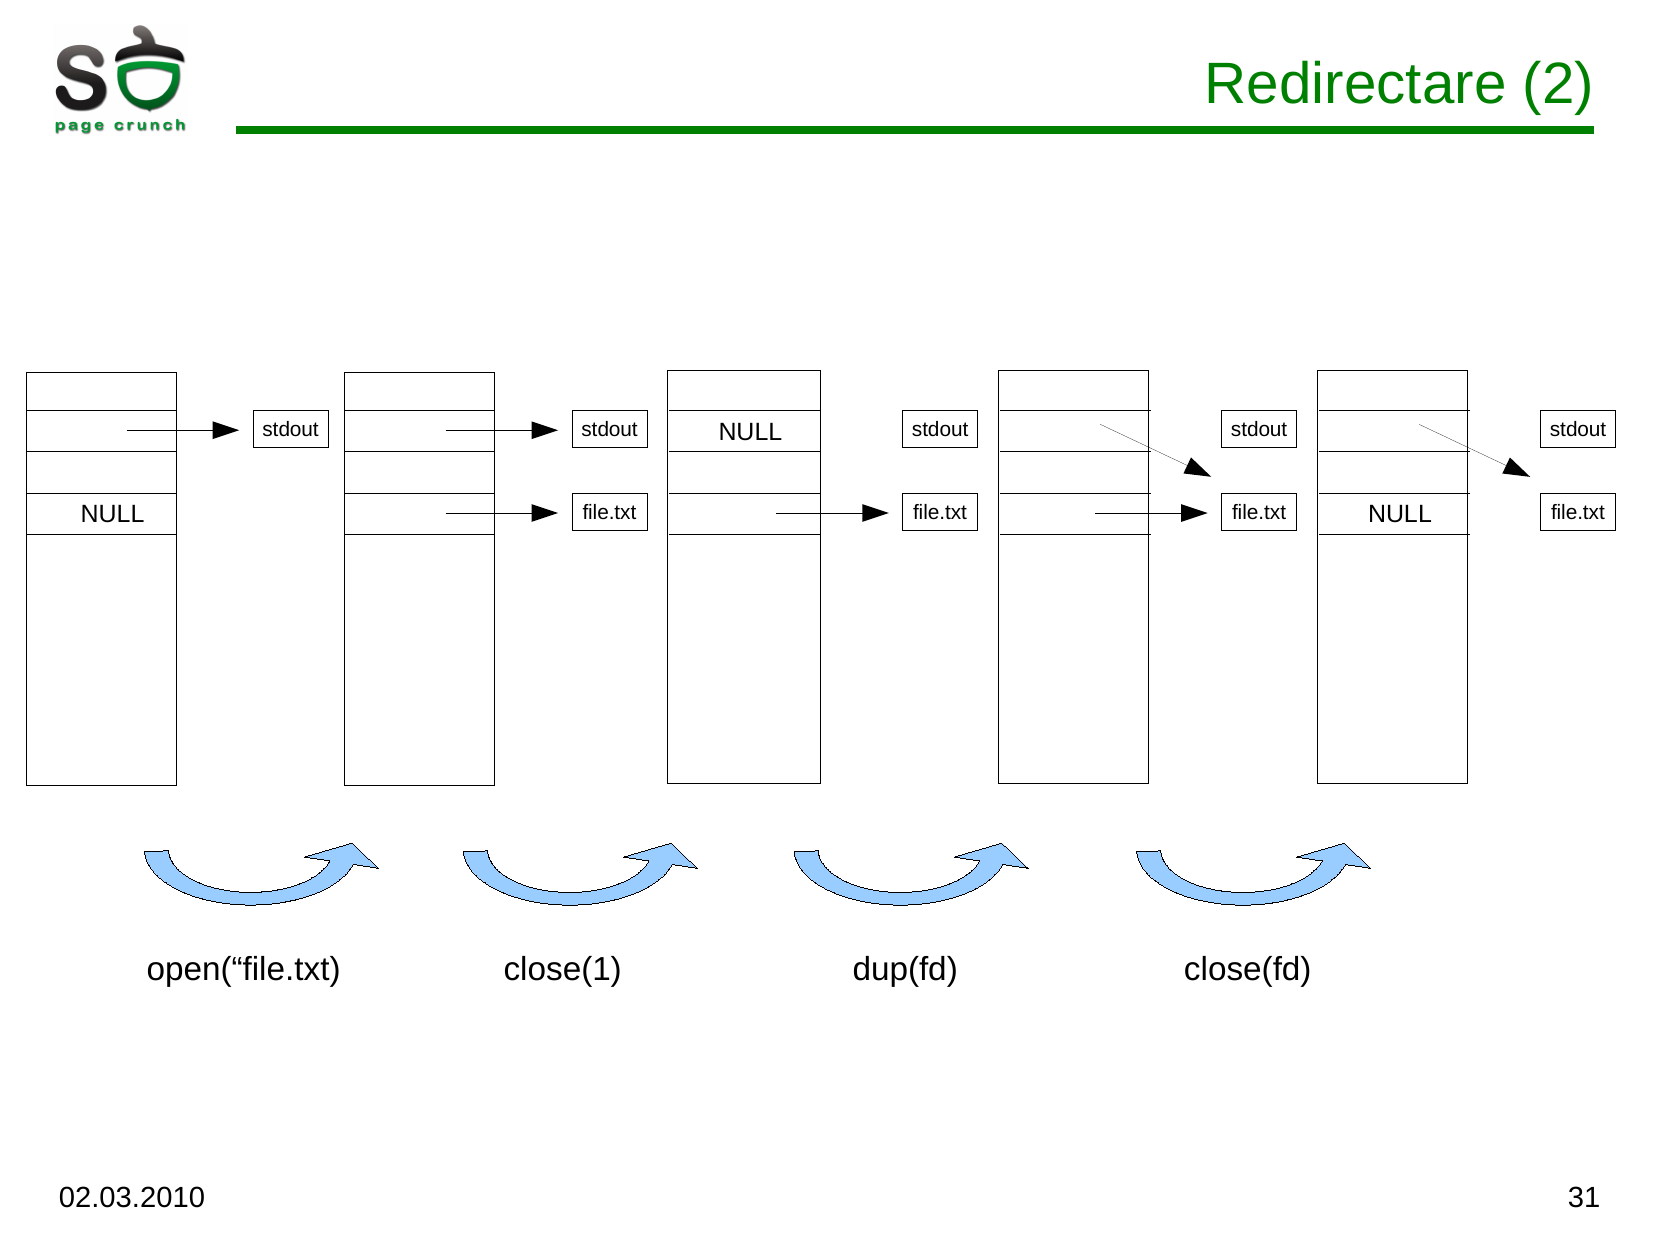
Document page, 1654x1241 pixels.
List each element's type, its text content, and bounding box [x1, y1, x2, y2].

text_box close(fd) [1116, 943, 1380, 996]
text_box stdout [253, 410, 329, 448]
text_box [344, 535, 495, 786]
text_box NULL [703, 409, 817, 453]
text_box [794, 843, 1029, 906]
text_box NULL [65, 492, 179, 536]
text_box [998, 370, 1149, 784]
text_box [144, 843, 379, 906]
text_box file.txt [572, 493, 648, 531]
text_box dup(fd) [774, 943, 1037, 996]
text_box file.txt [1540, 493, 1616, 531]
text_box file.txt [1221, 493, 1297, 531]
text_box NULL [1353, 492, 1466, 536]
text_box file.txt [902, 493, 978, 531]
text_box [26, 452, 177, 493]
text_box stdout [902, 410, 978, 448]
text_box [463, 843, 698, 906]
text_box [1136, 843, 1371, 906]
text_box stdout [1540, 410, 1616, 448]
text_box [1317, 370, 1468, 784]
text_box [344, 494, 495, 534]
text_box [26, 535, 177, 786]
text_box close(1) [431, 943, 695, 996]
text_box [344, 452, 495, 493]
text_box [344, 372, 495, 410]
text_box [26, 411, 177, 451]
text_box stdout [572, 410, 648, 448]
text_box [344, 411, 495, 451]
text_box [26, 494, 65, 534]
text_box [26, 372, 177, 410]
picture [53, 23, 188, 136]
text_box [667, 370, 821, 784]
text_box open(“file.txt) [112, 943, 376, 996]
title Redirectare (2) [236, 49, 1595, 119]
text_box stdout [1221, 410, 1297, 448]
